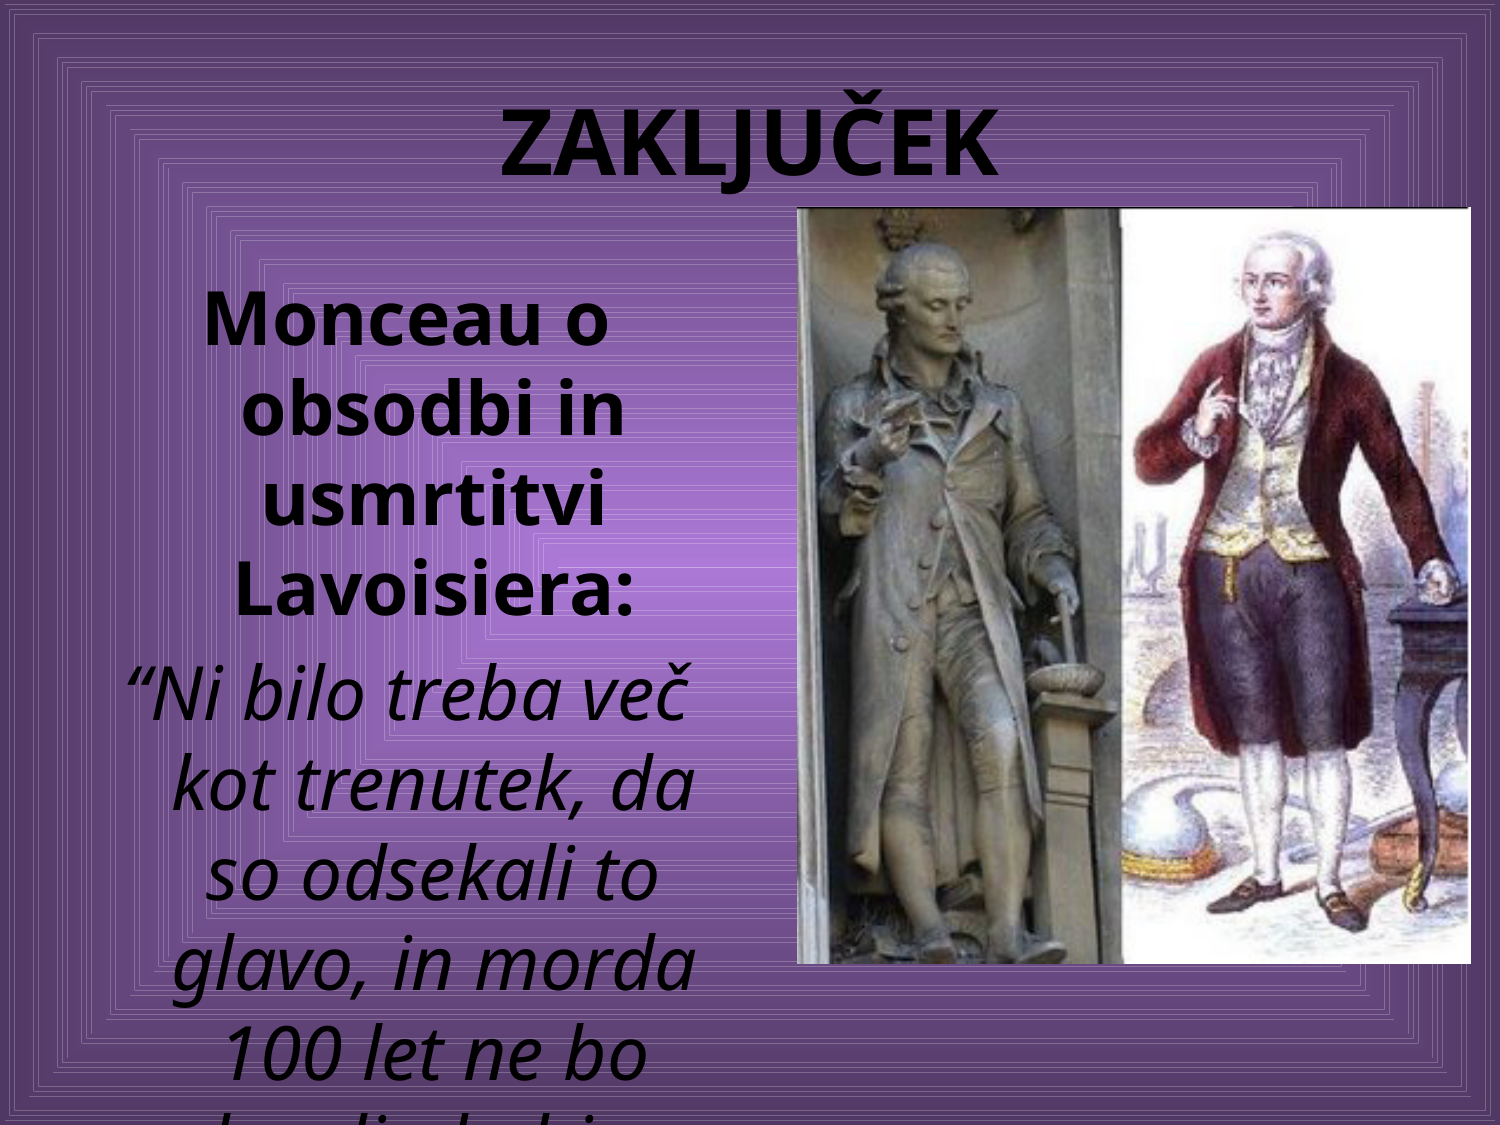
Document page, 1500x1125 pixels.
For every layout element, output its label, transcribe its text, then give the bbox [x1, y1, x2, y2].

title ZAKLJUČEK [75, 45, 1425, 233]
picture [797, 207, 1471, 964]
list Monceau o obsodbi in usmrtitvi Lavoisiera: “Ni bilo treba več kot trenutek, da so odsekali to glavo, in morda 100 let ne bo dovolj, da bi se spet rodila takšna glava.” [75, 262, 738, 1005]
